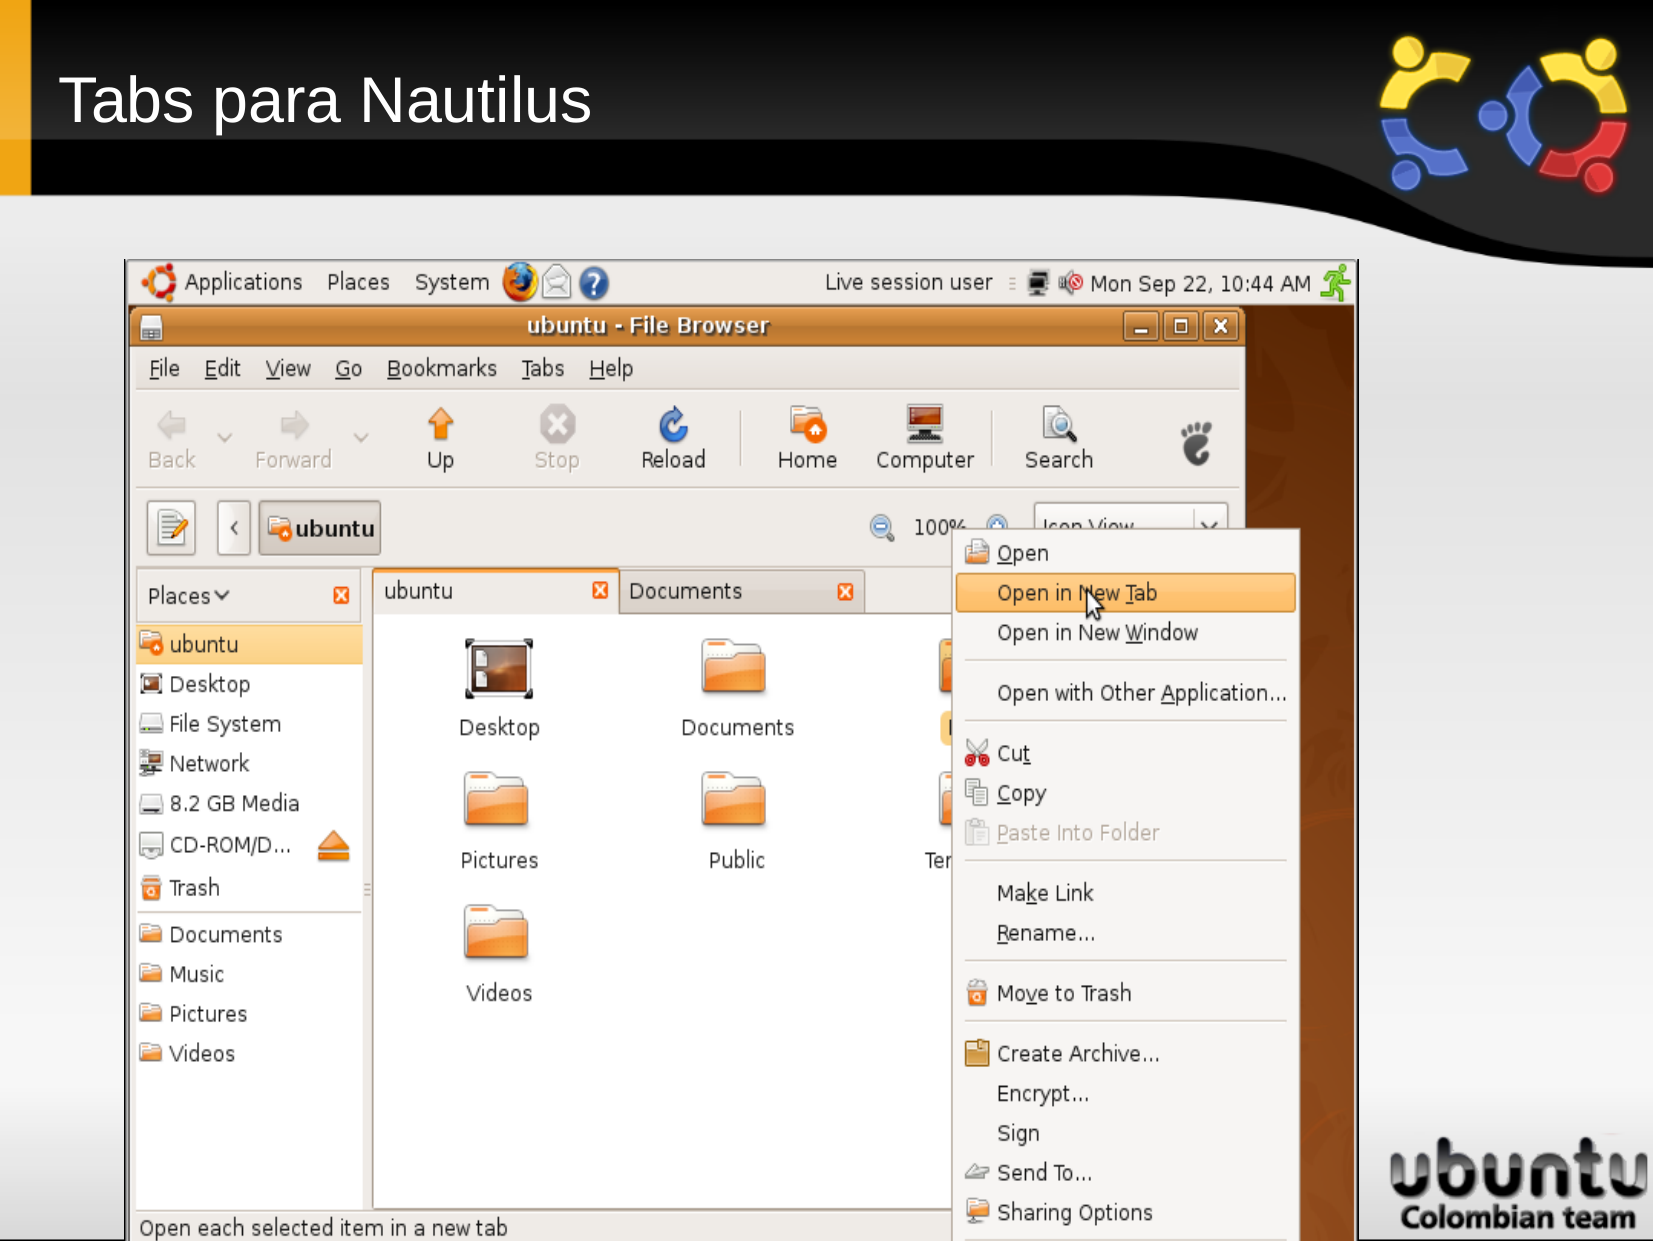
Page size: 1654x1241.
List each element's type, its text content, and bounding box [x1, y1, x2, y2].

title Tabs para Nautilus [59, 48, 1376, 153]
picture [0, 0, 1653, 1241]
